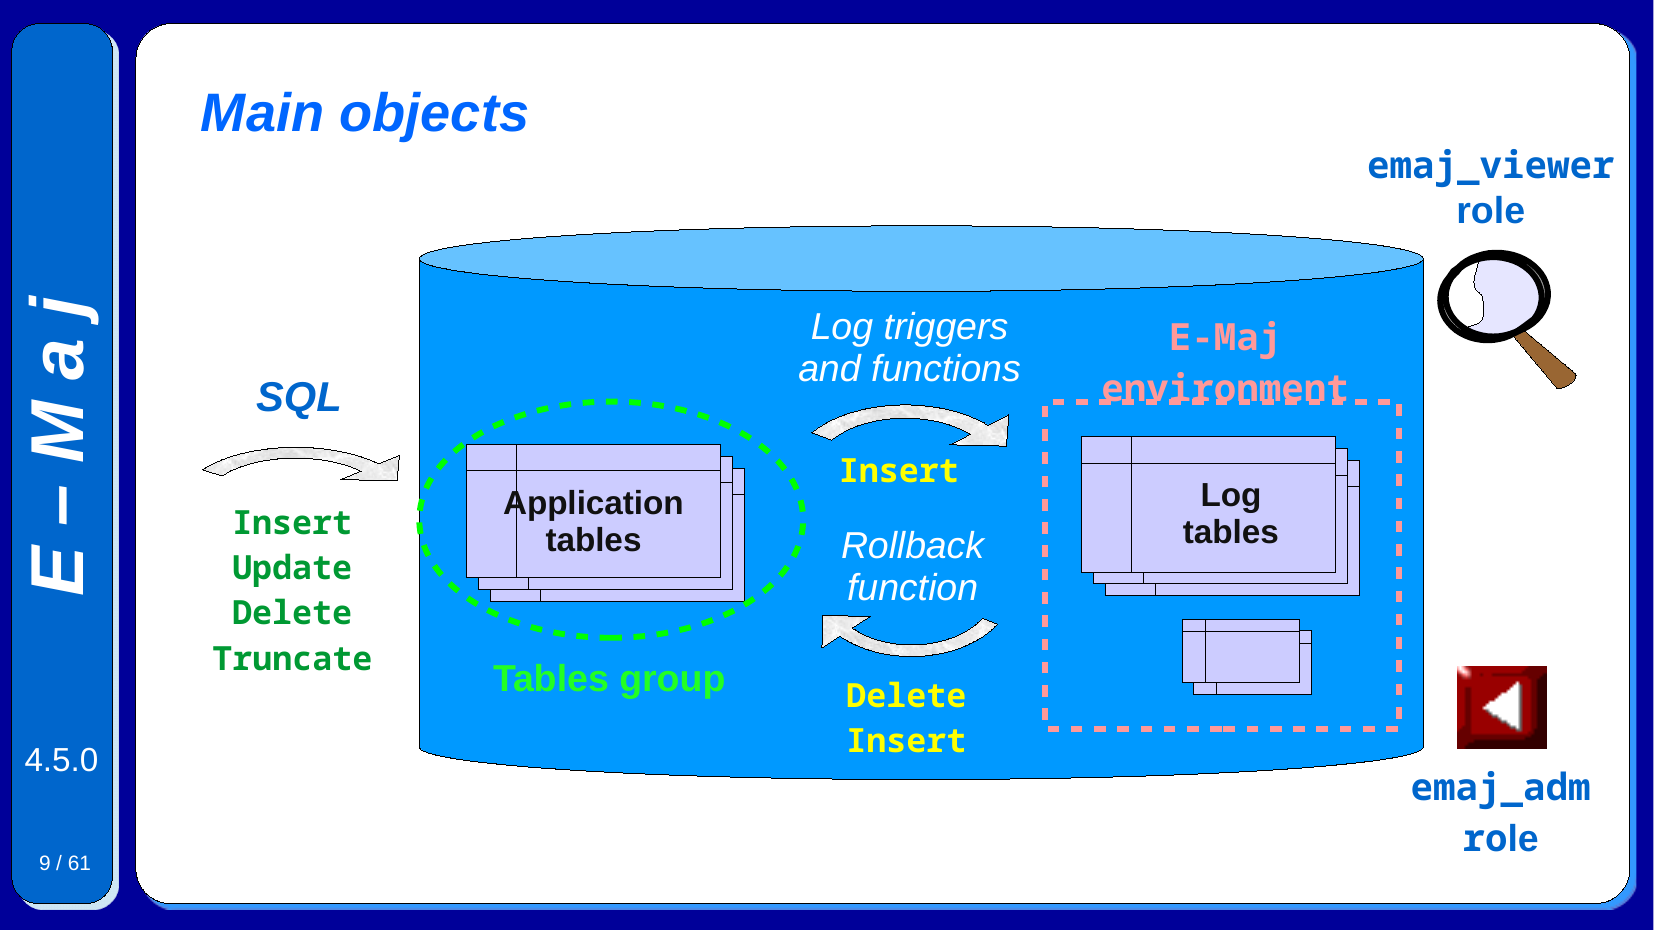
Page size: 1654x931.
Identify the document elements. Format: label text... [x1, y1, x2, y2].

text_box [419, 260, 1424, 780]
text_box table [419, 225, 1424, 292]
text_box emaj_adm role [1395, 752, 1609, 859]
text_box emaj_viewer role [1352, 131, 1630, 233]
text_box E-Maj environment [1086, 303, 1369, 406]
text_box SQL [194, 366, 404, 428]
text_box Tables group [478, 649, 768, 707]
text_box [1440, 252, 1577, 389]
text_box Delete Insert [802, 664, 1010, 759]
text_box Rollback function [755, 516, 1070, 616]
text_box Insert Update Delete Truncate [183, 491, 402, 661]
picture [1457, 666, 1547, 749]
text_box [202, 447, 400, 481]
title Main objects [200, 34, 1575, 191]
text_box Log tables [1138, 468, 1323, 561]
text_box Application tables [448, 476, 739, 569]
text_box Insert [817, 439, 981, 494]
text_box Log triggers and functions [761, 298, 1058, 398]
